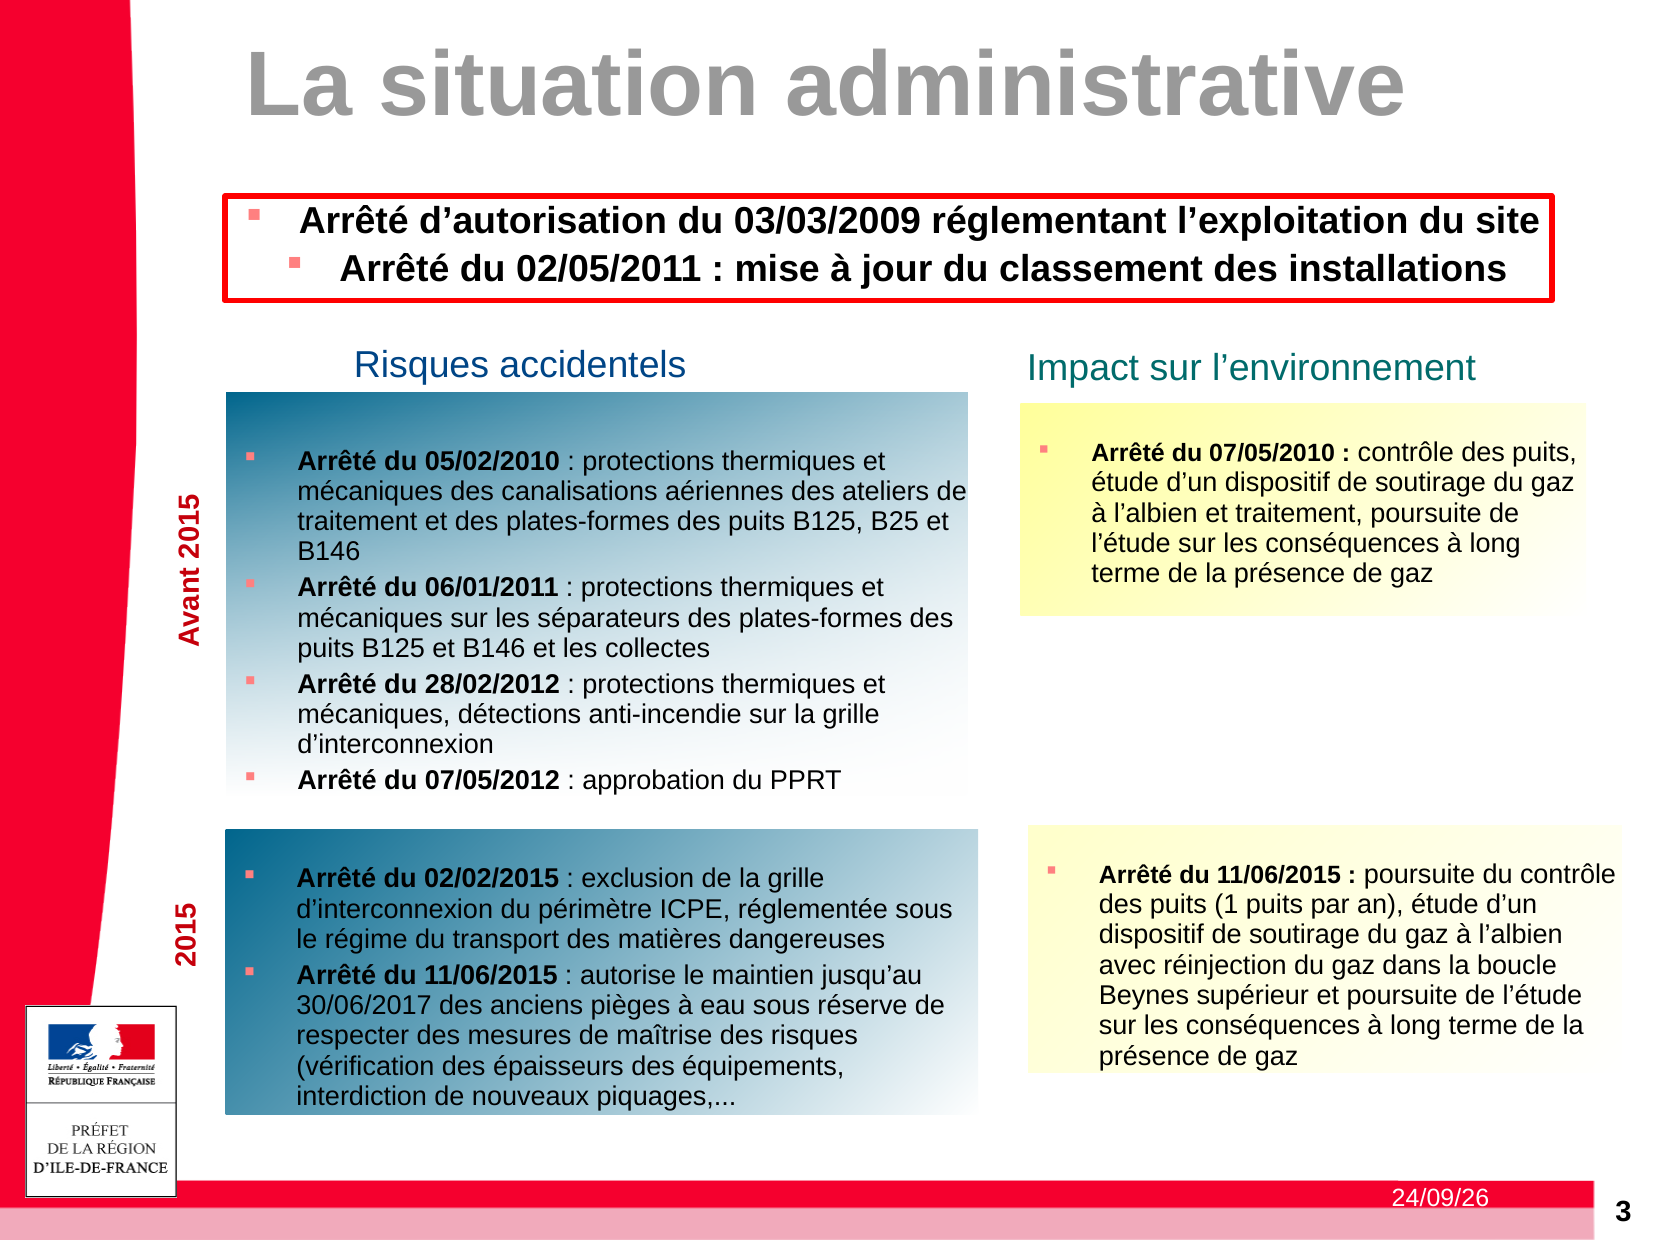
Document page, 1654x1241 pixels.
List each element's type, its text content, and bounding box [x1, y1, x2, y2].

list Arrêté du 05/02/2010 : protections thermiques et mécaniques des canalisations aériennes des ateliers de traitement et des plates-formes des puits B125, B25 et B146 Arrêté du 06/01/2011 : protections thermiques et mécaniques sur les séparateurs des plates-formes des puits B125 et B146 et les collectes Arrêté du 28/02/2012 : protections thermiques et mécaniques, détections anti-incendie sur la grille d’interconnexion Arrêté du 07/05/2012 : approbation du PPRT [226, 393, 968, 796]
text_box Risques accidentels [339, 335, 702, 393]
list Arrêté du 07/05/2010 : contrôle des puits, étude d’un dispositif de soutirage du gaz à l’albien et traitement, poursuite de l’étude sur les conséquences à long terme de la présence de gaz [1020, 403, 1587, 616]
list Arrêté du 02/02/2015 : exclusion de la grille d’interconnexion du périmètre ICPE, réglementée sous le régime du transport des matières dangereuses Arrêté du 11/06/2015 : autorise le maintien jusqu’au 30/06/2017 des anciens pièges à eau sous réserve de respecter des mesures de maîtrise des risques (vérification des épaisseurs des équipements, interdiction de nouveaux piquages,... [225, 829, 979, 1115]
list Arrêté d’autorisation du 03/03/2009 réglementant l’exploitation du site Arrêté du 02/05/2011 : mise à jour du classement des installations [225, 196, 1552, 301]
title La situation administrative [82, 32, 1571, 136]
picture [0, 0, 1653, 1240]
text_box Avant 2015 [147, 439, 230, 663]
text_box Impact sur l’environnement [1012, 338, 1491, 396]
text_box 2015 [161, 865, 210, 983]
list Arrêté du 11/06/2015 : poursuite du contrôle des puits (1 puits par an), étude d’un dispositif de soutirage du gaz à l’albien avec réinjection du gaz dans la boucle Beynes supérieur et poursuite de l’étude sur les conséquences à long terme de la présence de gaz [1028, 825, 1622, 1073]
